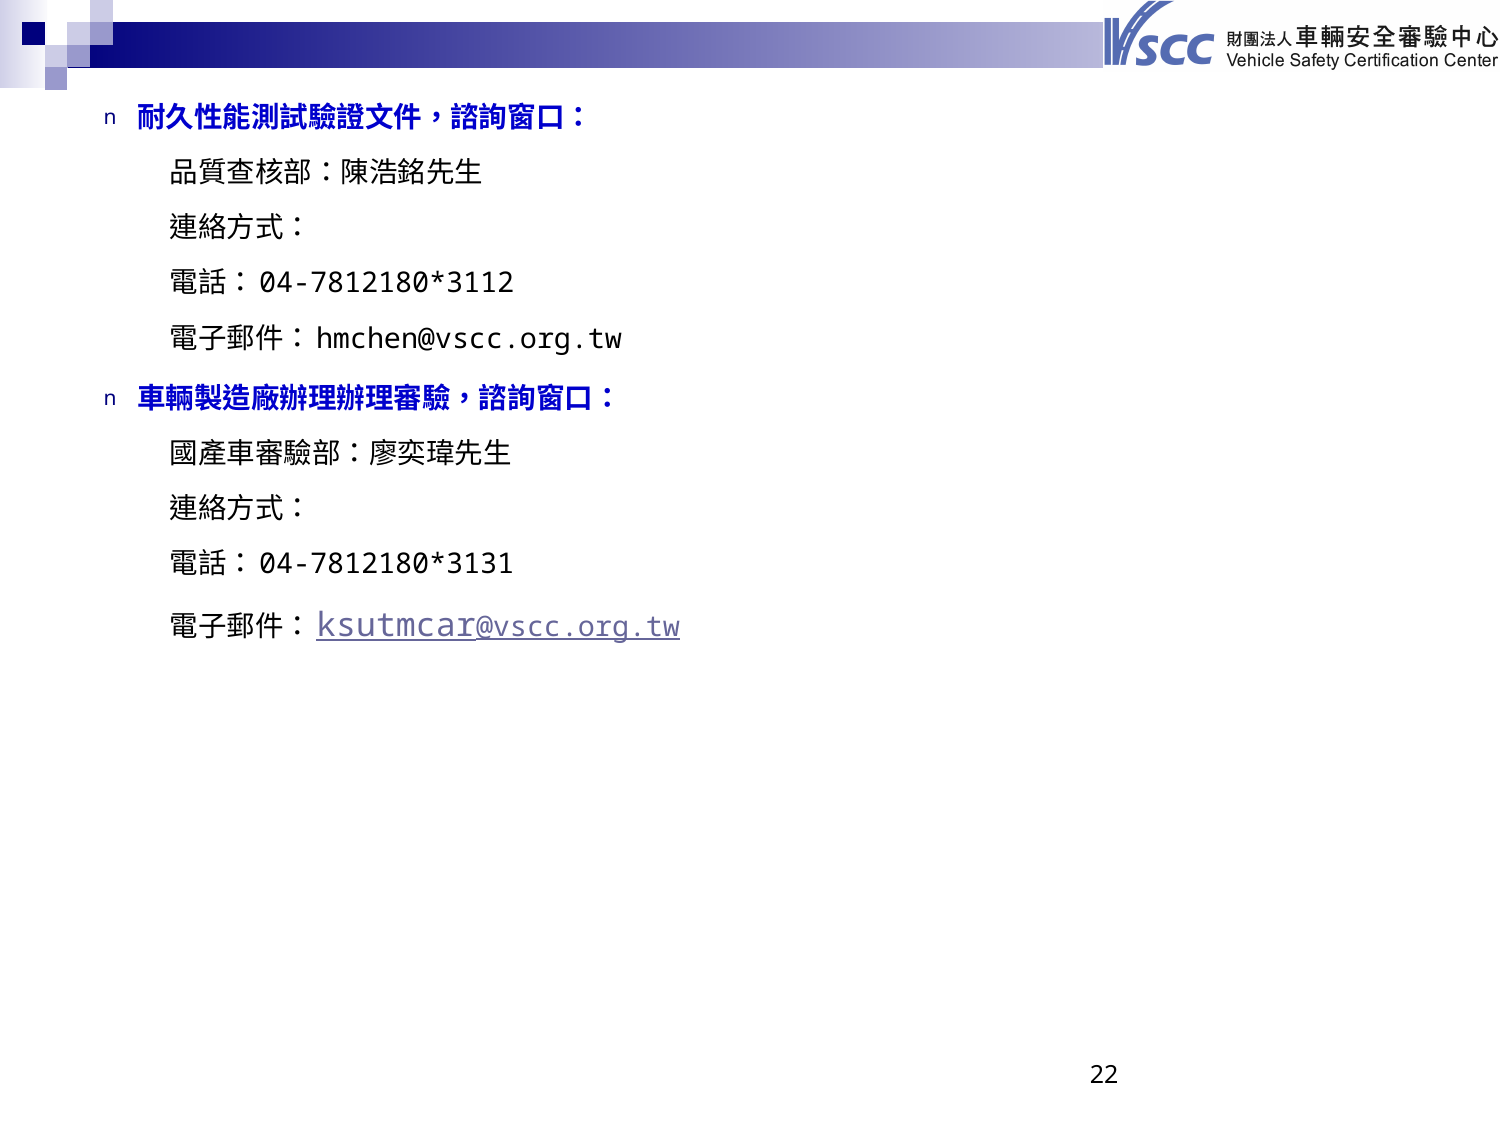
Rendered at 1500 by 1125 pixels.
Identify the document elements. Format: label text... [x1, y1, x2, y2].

list 耐久性能測試驗證文件，諮詢窗口： 品質查核部：陳浩銘先生 連絡方式： 電話：04-7812180*3112 電子郵件：hmchen@vscc.org.tw 車輛製造廠辦理辦理審驗，諮詢窗口： 國產車審驗部：廖奕瑋先生 連絡方式： 電話：04-7812180*3131 電子郵件：ksutmcar@vscc.org.tw [88, 78, 1439, 658]
text_box [1074, 1025, 1426, 1101]
